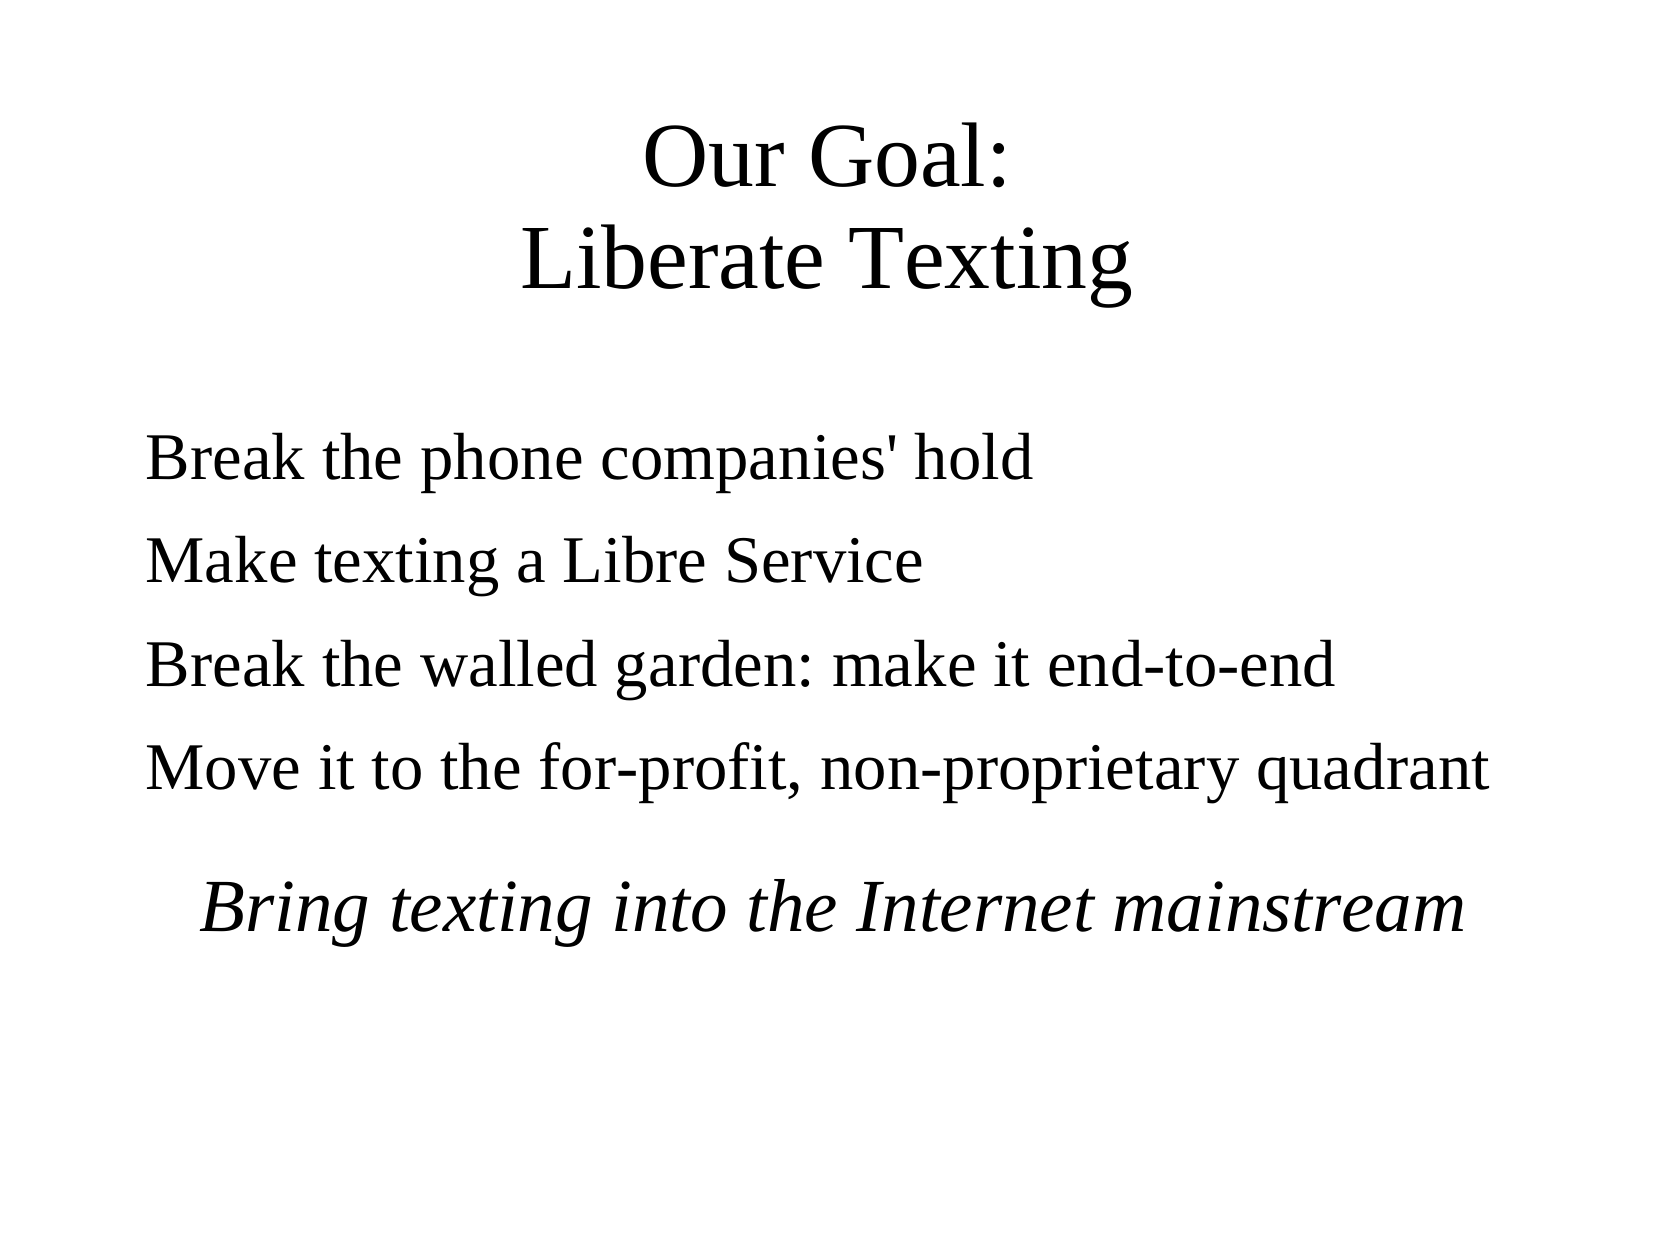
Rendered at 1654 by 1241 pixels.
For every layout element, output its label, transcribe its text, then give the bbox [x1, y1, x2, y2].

title Our Goal: Liberate Texting [121, 95, 1534, 318]
list Break the phone companies' hold Make texting a Libre Service Break the walled garden: make it end-to-end Move it to the for-profit, non-proprietary quadrant Bring texting into the Internet mainstream [128, 419, 1541, 1135]
